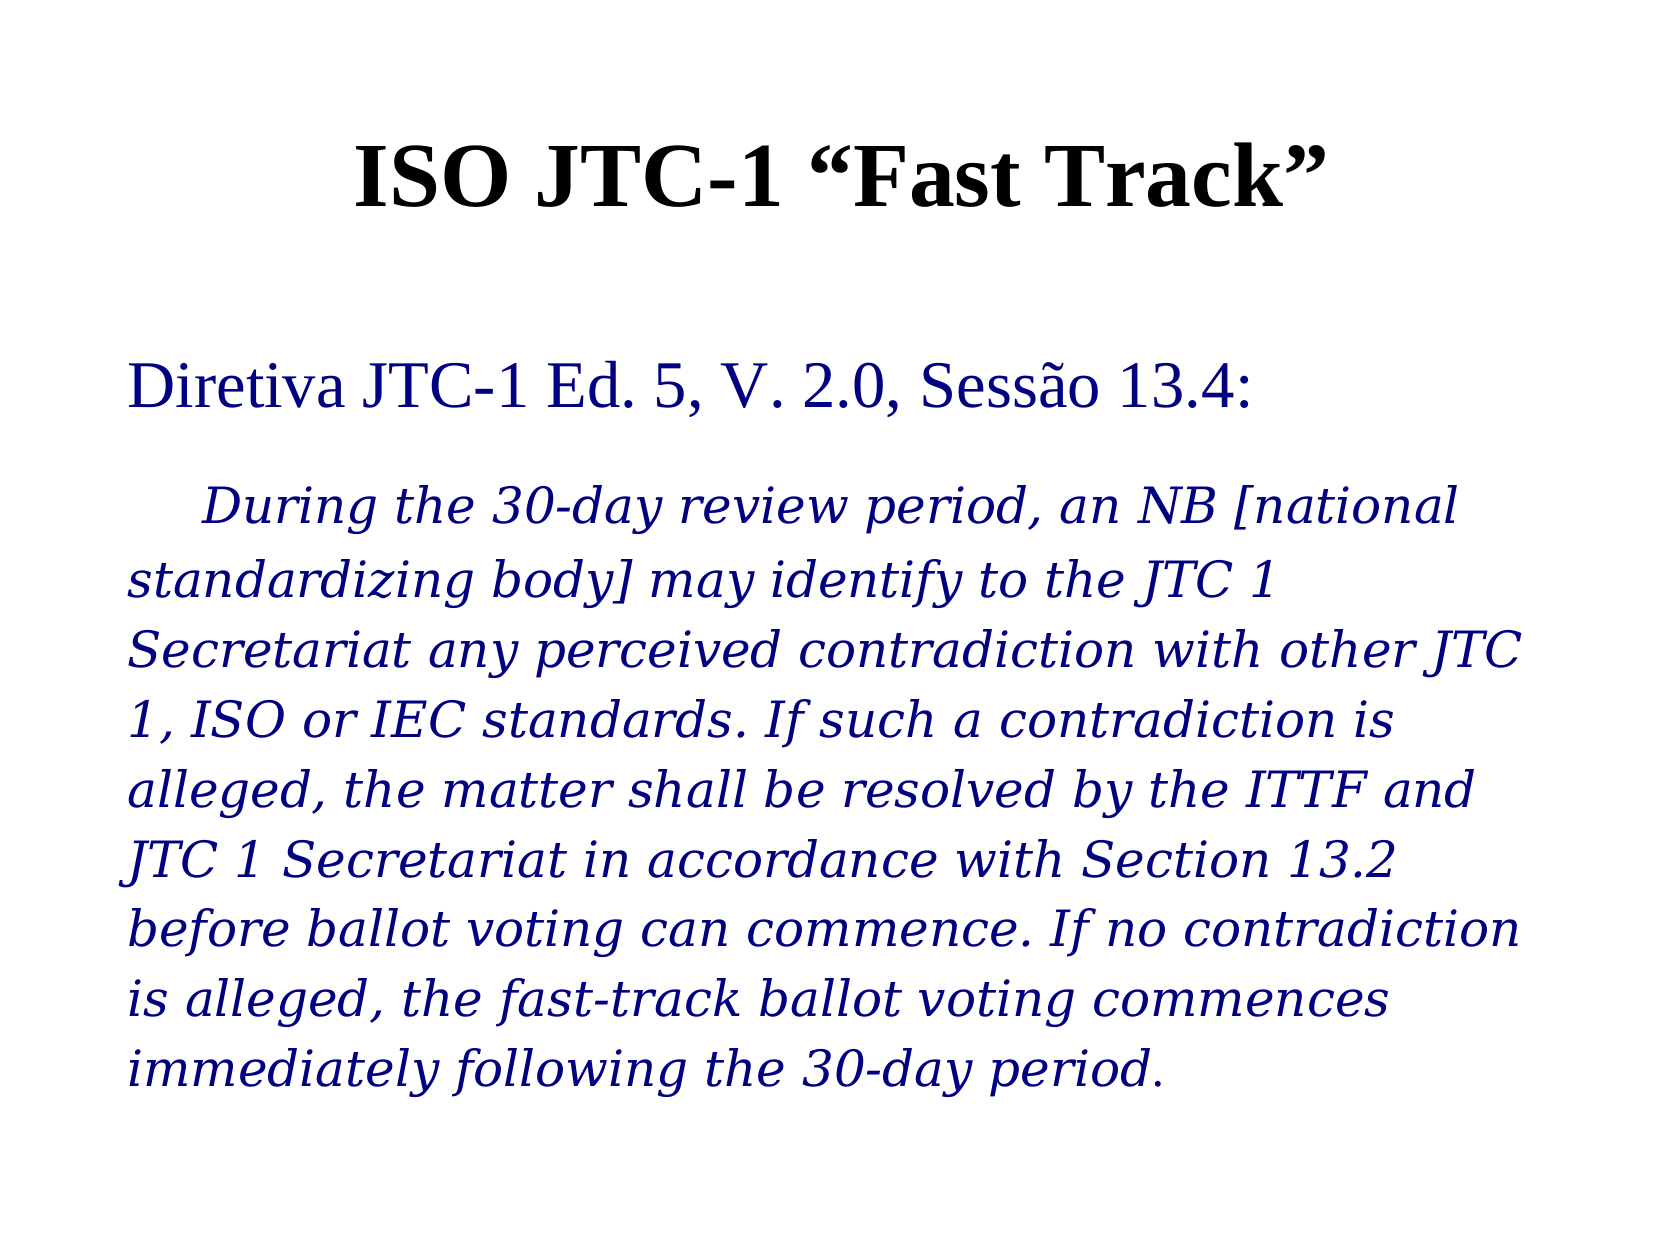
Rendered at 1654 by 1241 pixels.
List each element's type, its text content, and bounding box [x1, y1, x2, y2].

title ISO JTC-1 “Fast Track” [204, 81, 1480, 269]
text_box Diretiva JTC-1 Ed. 5, V. 2.0, Sessão 13.4: During the 30-day review period, an NB [national standardizing body] may identify to the JTC 1 Secretariat any perceived contradiction with other JTC 1, ISO or IEC standards. If such a contradiction is alleged, the matter shall be resolved by the ITTF and JTC 1 Secretariat in accordance with Section 13.2 before ballot voting can commence. If no contradiction is alleged, the fast-track ballot voting commences immediately following the 30-day period. [125, 333, 1546, 1102]
